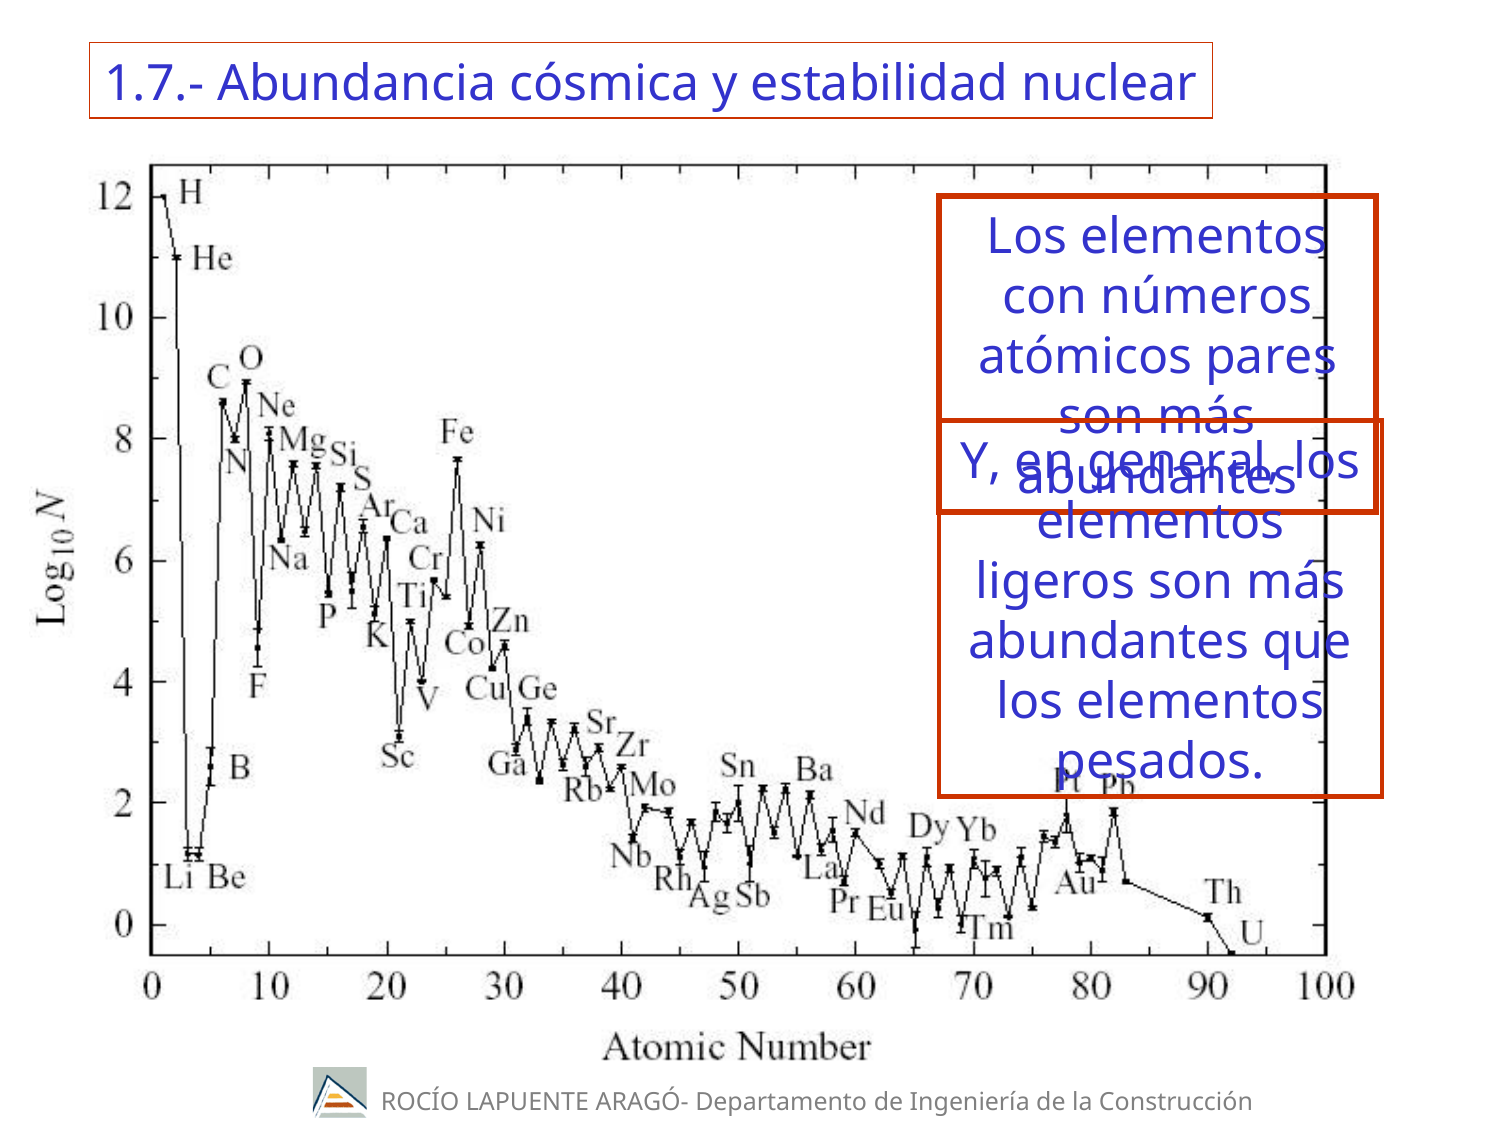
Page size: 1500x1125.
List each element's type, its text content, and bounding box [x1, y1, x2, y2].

text_box Y, en general, los elementos ligeros son más abundantes que los elementos pesados. [938, 420, 1382, 797]
picture [29, 140, 1362, 1066]
text_box Los elementos con números atómicos pares son más abundantes [939, 196, 1377, 420]
text_box 1.7.- Abundancia cósmica y estabilidad nuclear [89, 42, 1213, 119]
